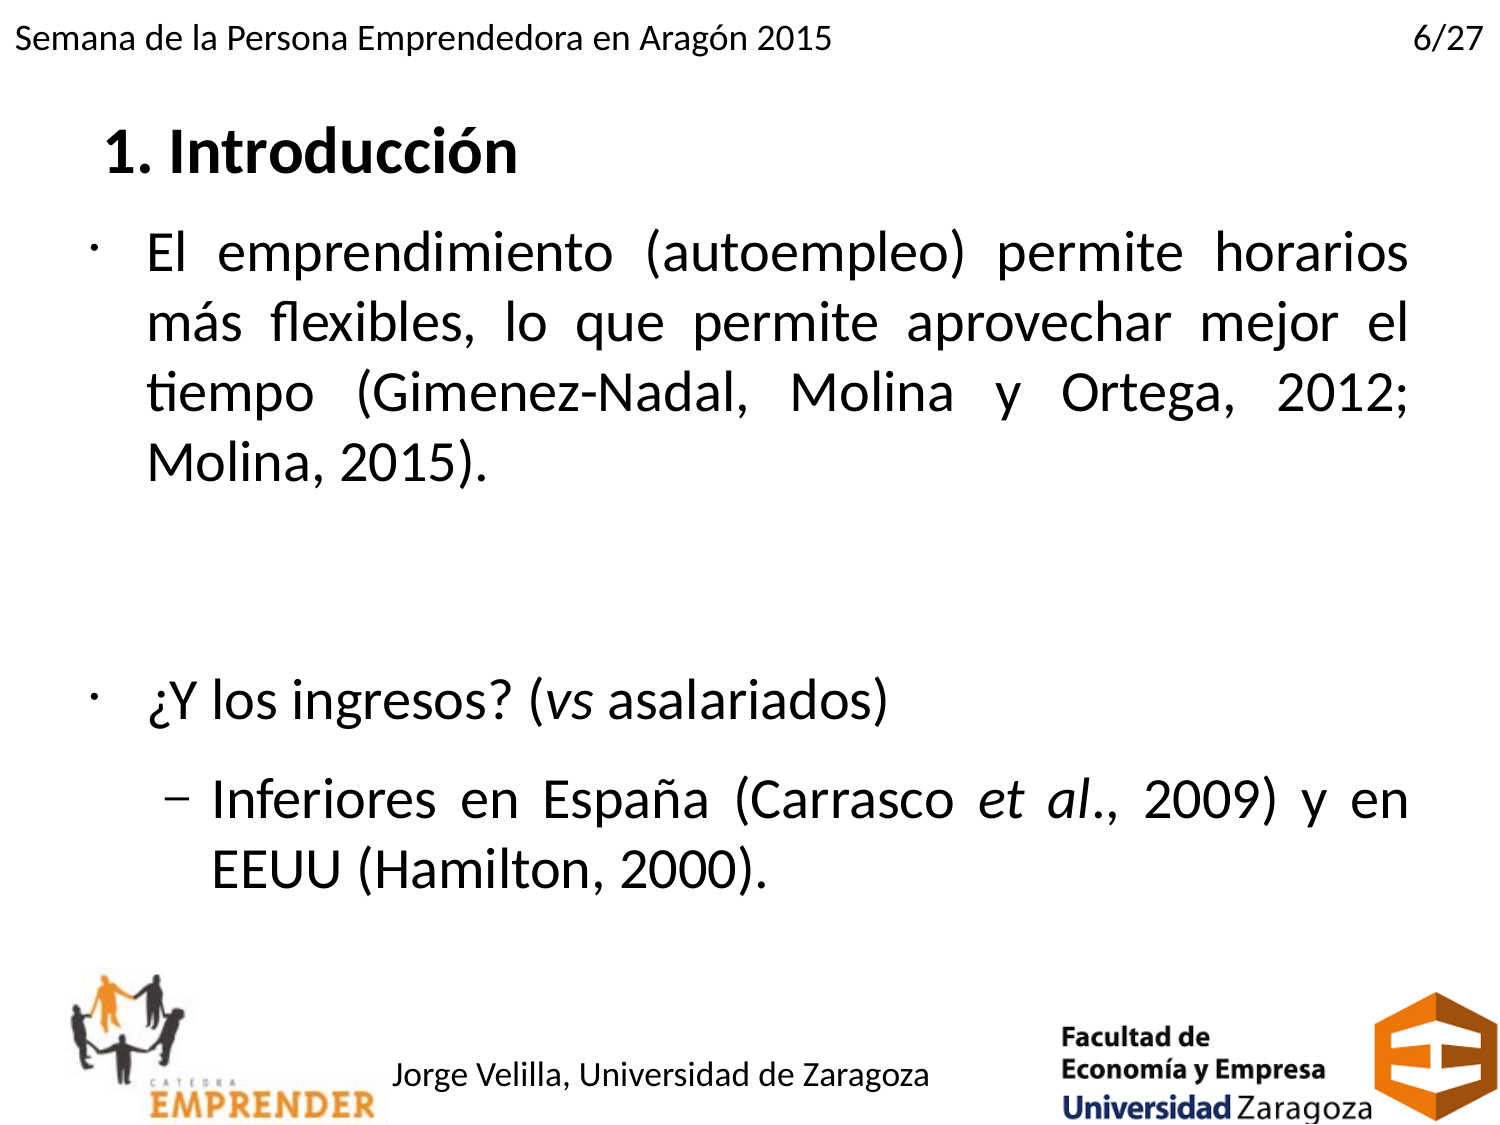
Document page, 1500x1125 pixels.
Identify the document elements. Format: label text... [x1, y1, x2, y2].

picture [0, 968, 444, 1125]
picture [1050, 992, 1500, 1124]
text_box Jorge Velilla, Universidad de Zaragoza [377, 1043, 946, 1101]
list El emprendimiento (autoempleo) permite horarios más flexibles, lo que permite aprovechar mejor el tiempo (Gimenez-Nadal, Molina y Ortega, 2012; Molina, 2015). ¿Y los ingresos? (vs asalariados) Inferiores en España (Carrasco et al., 2009) y en EEUU (Hamilton, 2000). [75, 205, 1425, 993]
text_box Semana de la Persona Emprendedora en Aragón 2015 [0, 5, 857, 66]
title 1. Introducción [0, 99, 622, 167]
slide_number <número>/27 [1398, 5, 1500, 63]
